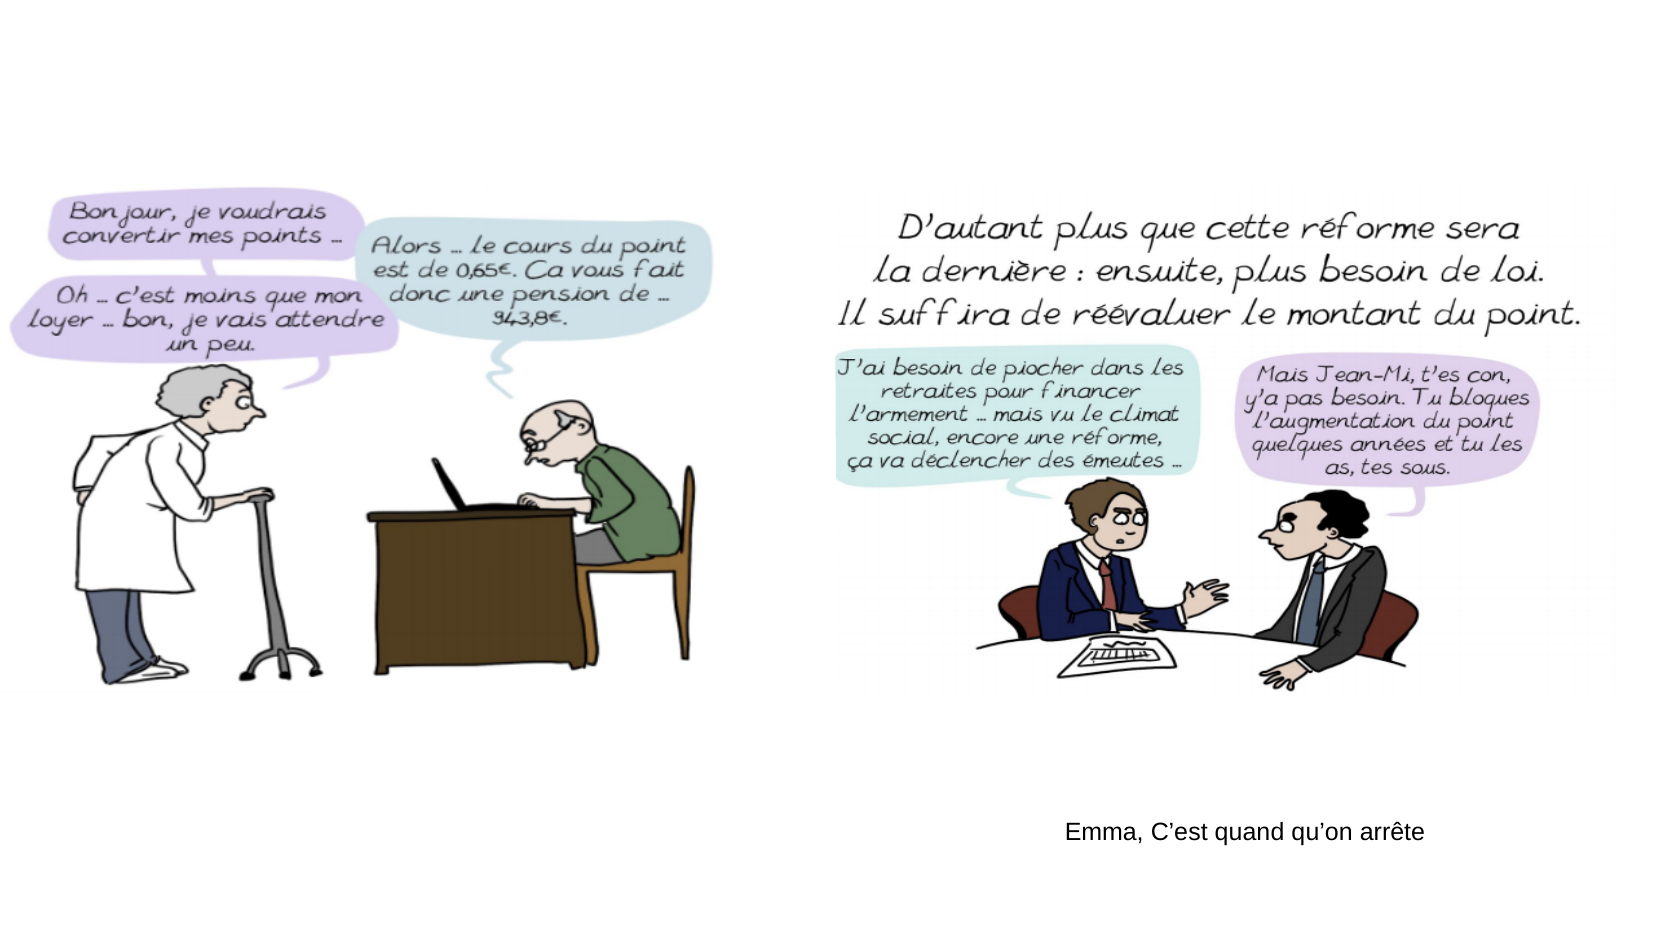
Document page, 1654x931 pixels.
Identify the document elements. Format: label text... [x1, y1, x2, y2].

picture [0, 180, 1636, 721]
text_box Emma, C’est quand qu’on arrête [1050, 810, 1546, 853]
